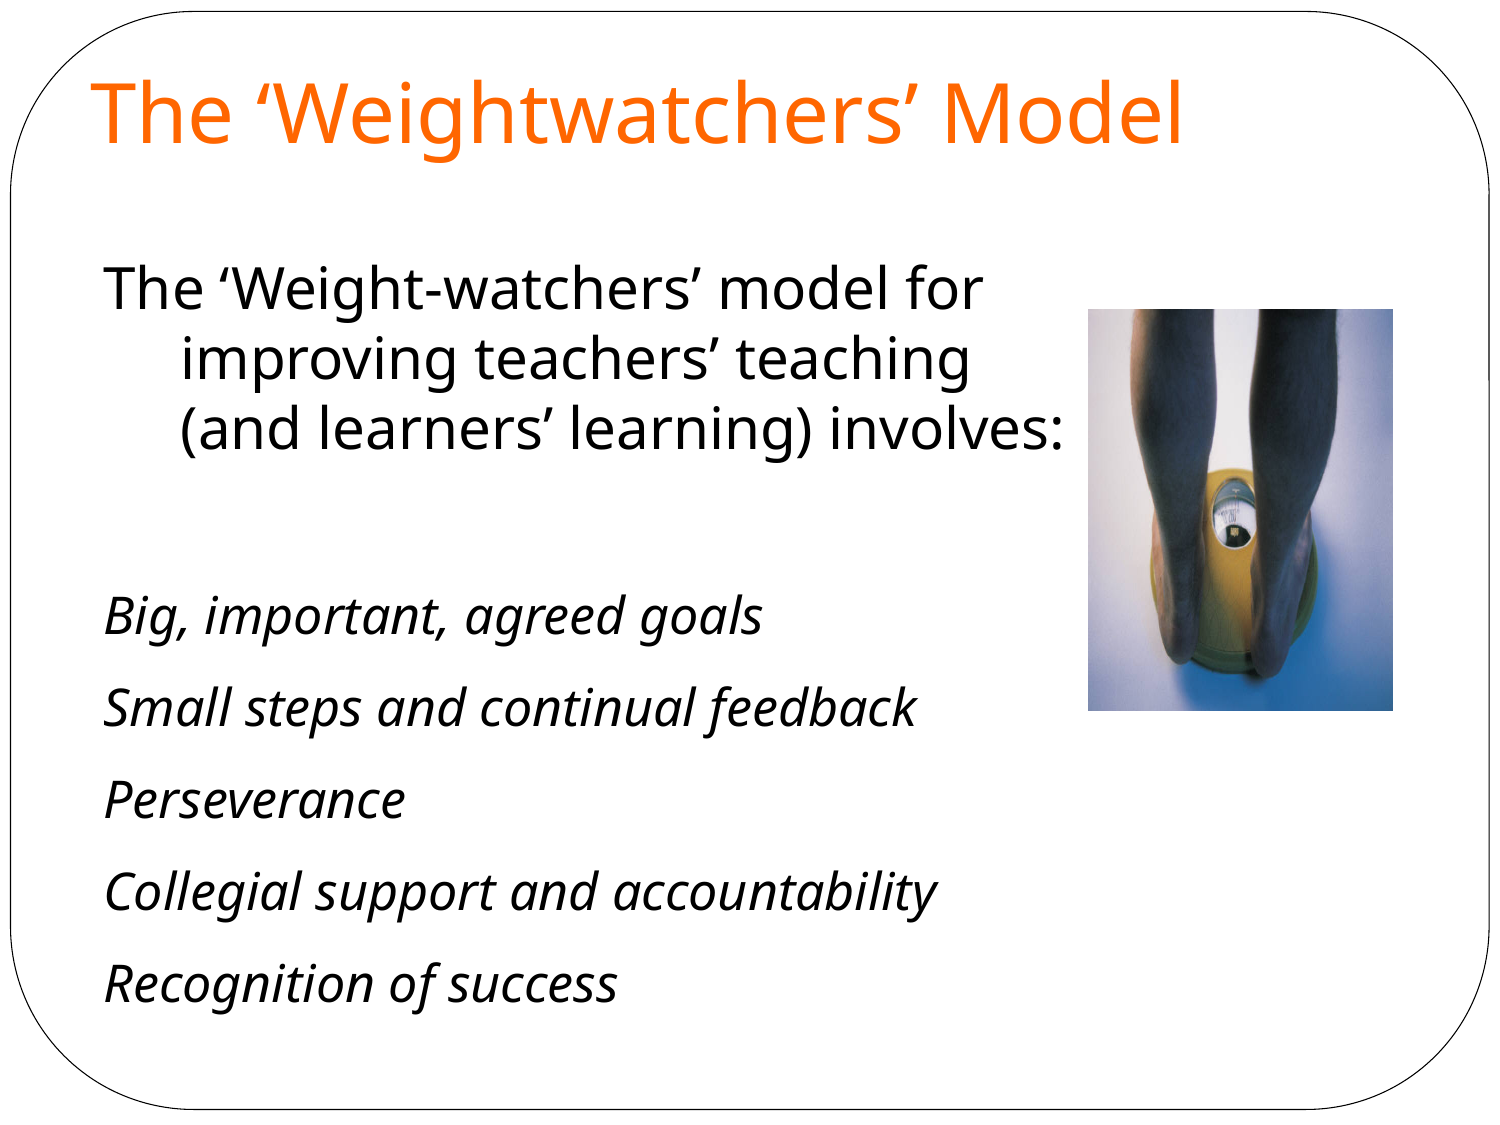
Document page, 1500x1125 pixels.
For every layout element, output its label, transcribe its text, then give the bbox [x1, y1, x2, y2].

list The ‘Weight-watchers’ model for improving teachers’ teaching (and learners’ learning) involves: Big, important, agreed goals Small steps and continual feedback Perseverance Collegial support and accountability Recognition of success [88, 236, 1117, 1018]
picture [1088, 309, 1393, 711]
title The ‘Weightwatchers’ Model [75, 45, 1425, 233]
